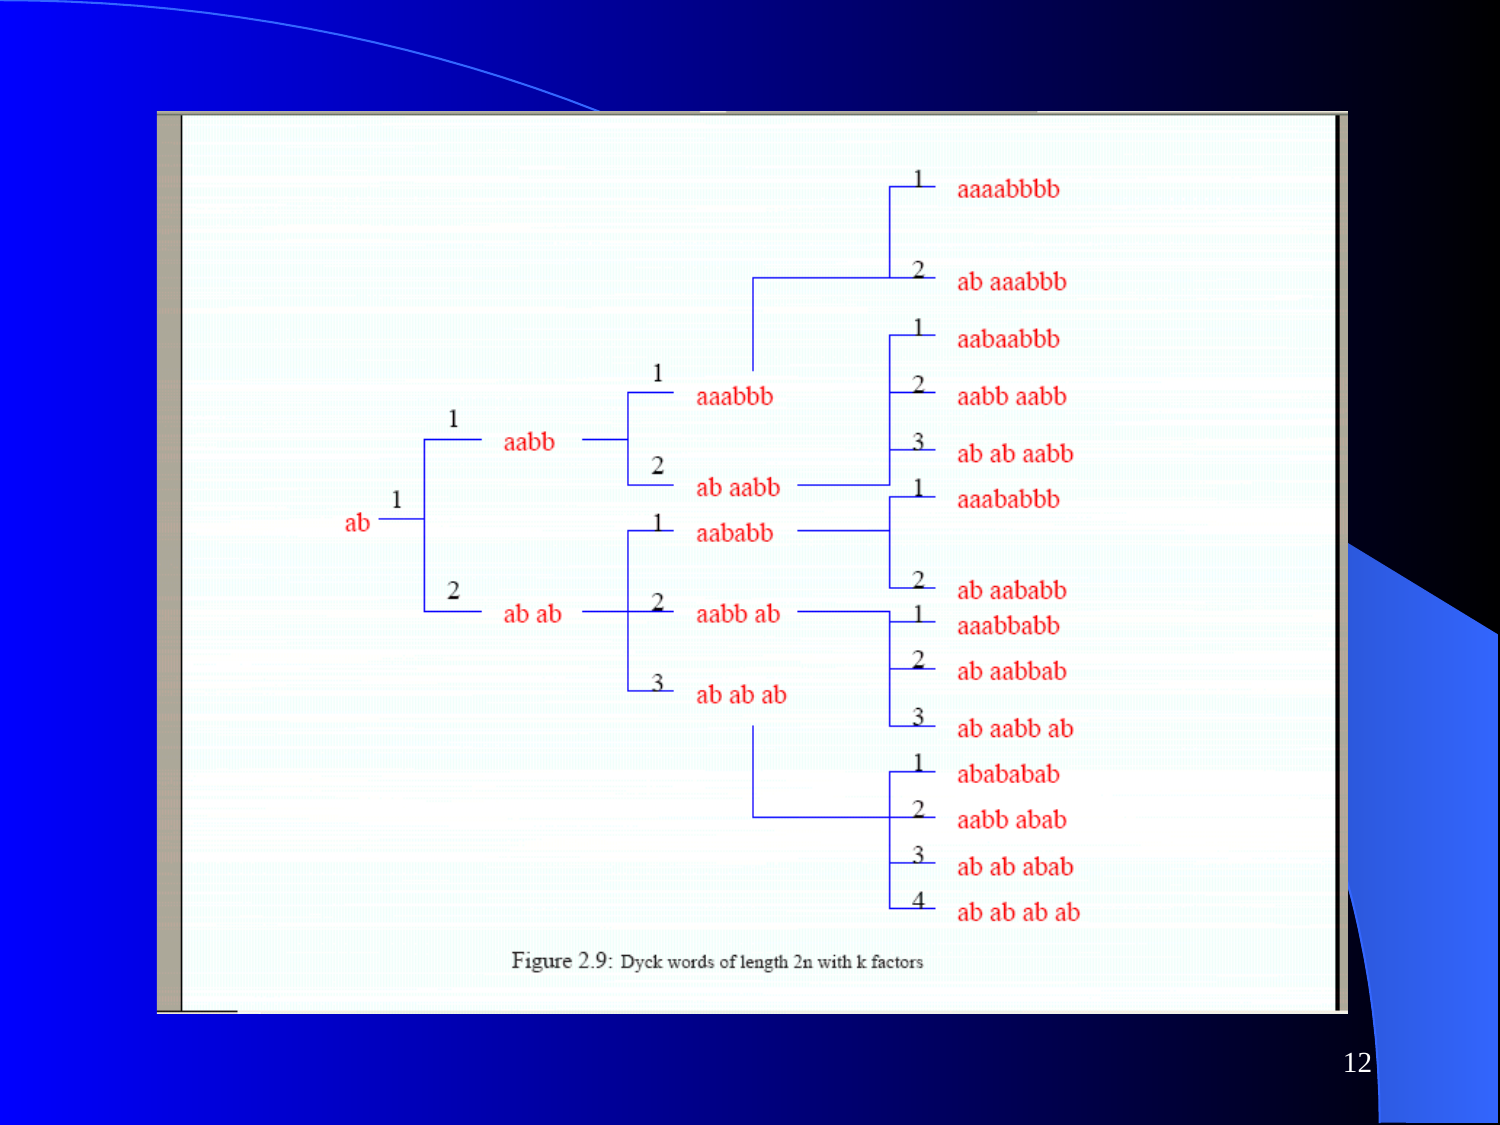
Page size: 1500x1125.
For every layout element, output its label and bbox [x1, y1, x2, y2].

picture [156, 111, 1348, 1014]
